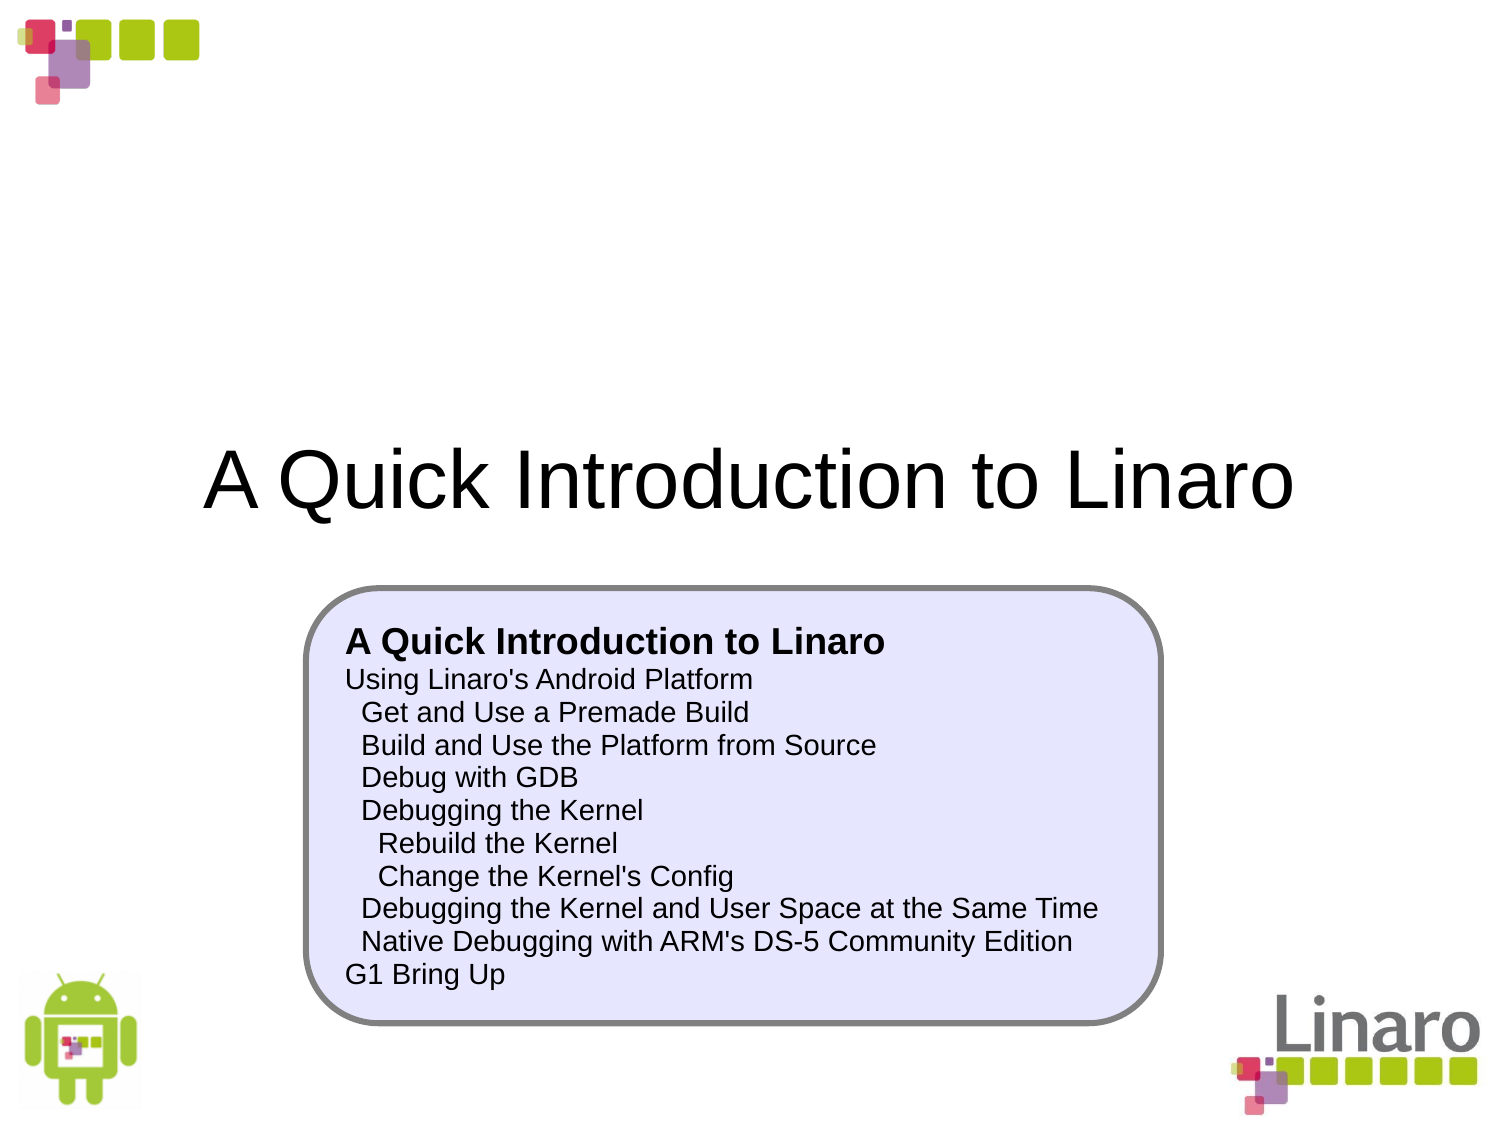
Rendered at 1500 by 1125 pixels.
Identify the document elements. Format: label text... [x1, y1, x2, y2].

subtitle A Quick Introduction to Linaro [74, 44, 1425, 916]
picture [16, 12, 205, 121]
picture [1219, 986, 1491, 1123]
picture [18, 971, 142, 1109]
text_box A Quick Introduction to Linaro Using Linaro's Android Platform Get and Use a Premade Build Build and Use the Platform from Source Debug with GDB Debugging the Kernel Rebuild the Kernel Change the Kernel's Config Debugging the Kernel and User Space at the Same Time Native Debugging with ARM's DS-5 Community Edition G1 Bring Up [305, 588, 1161, 1024]
